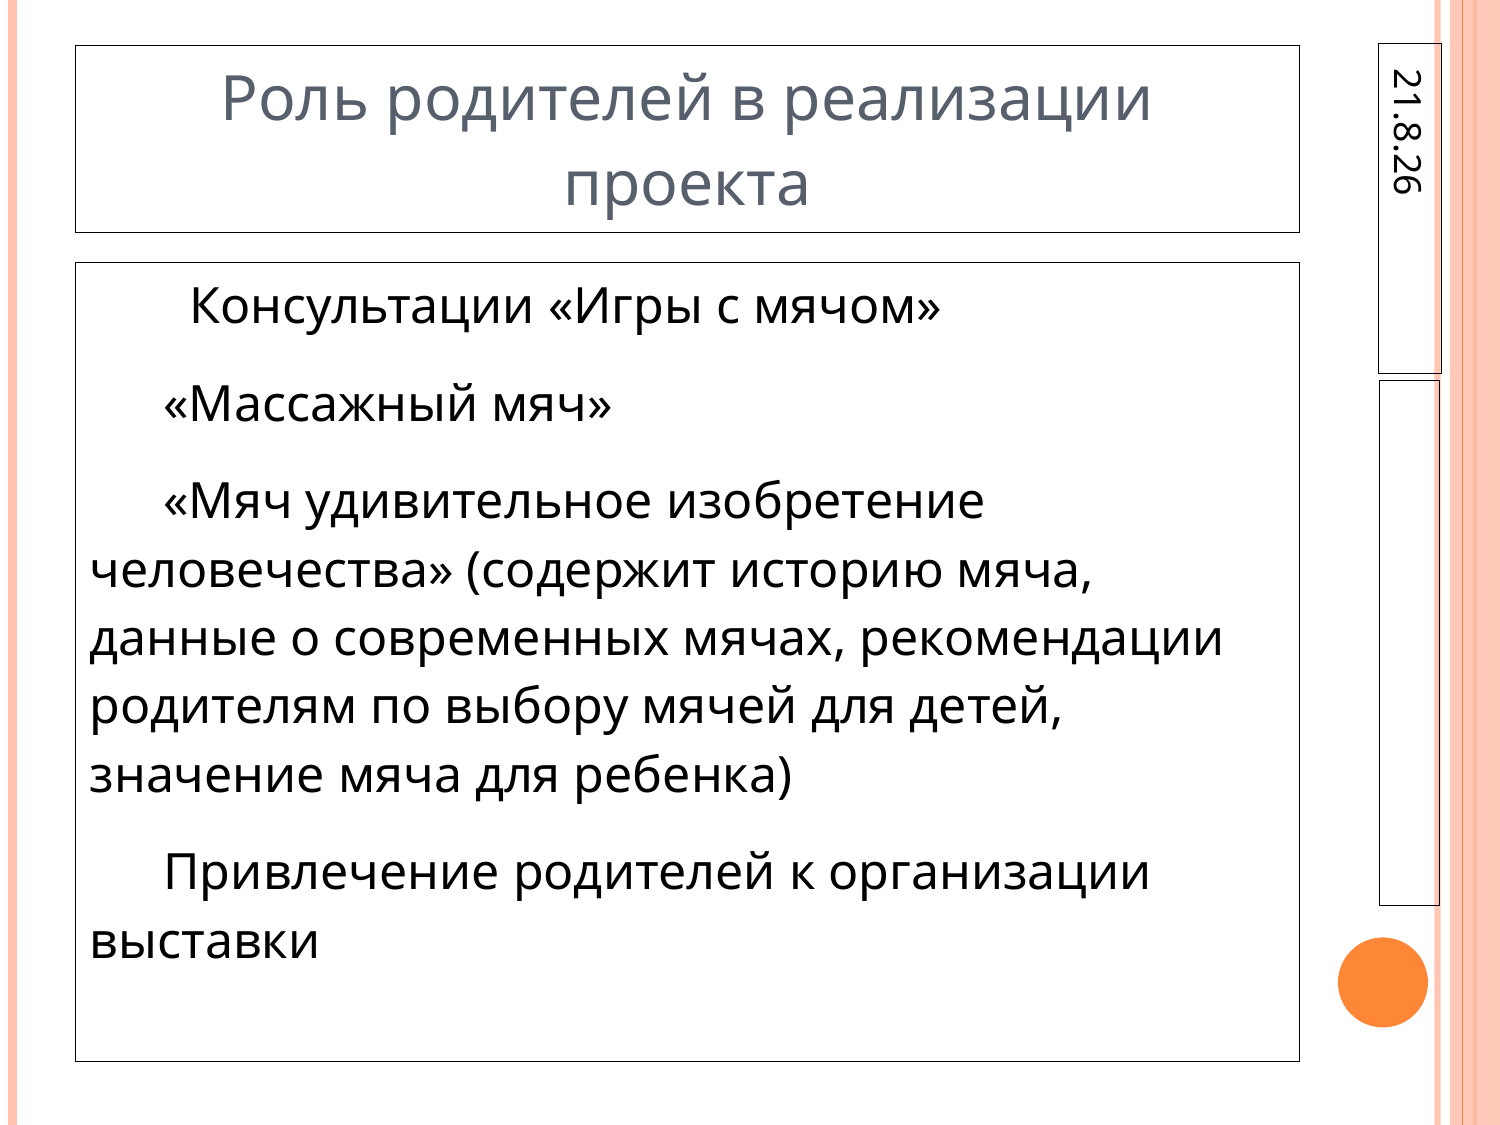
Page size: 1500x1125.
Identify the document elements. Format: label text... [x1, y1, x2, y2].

list Консультации «Игры с мячом» «Массажный мяч» «Мяч удивительное изобретение человечества» (содержит историю мяча, данные о современных мячах, рекомендации родителям по выбору мячей для детей, значение мяча для ребенка) Привлечение родителей к организации выставки [75, 262, 1300, 1062]
title Роль родителей в реализации проекта [75, 45, 1300, 233]
